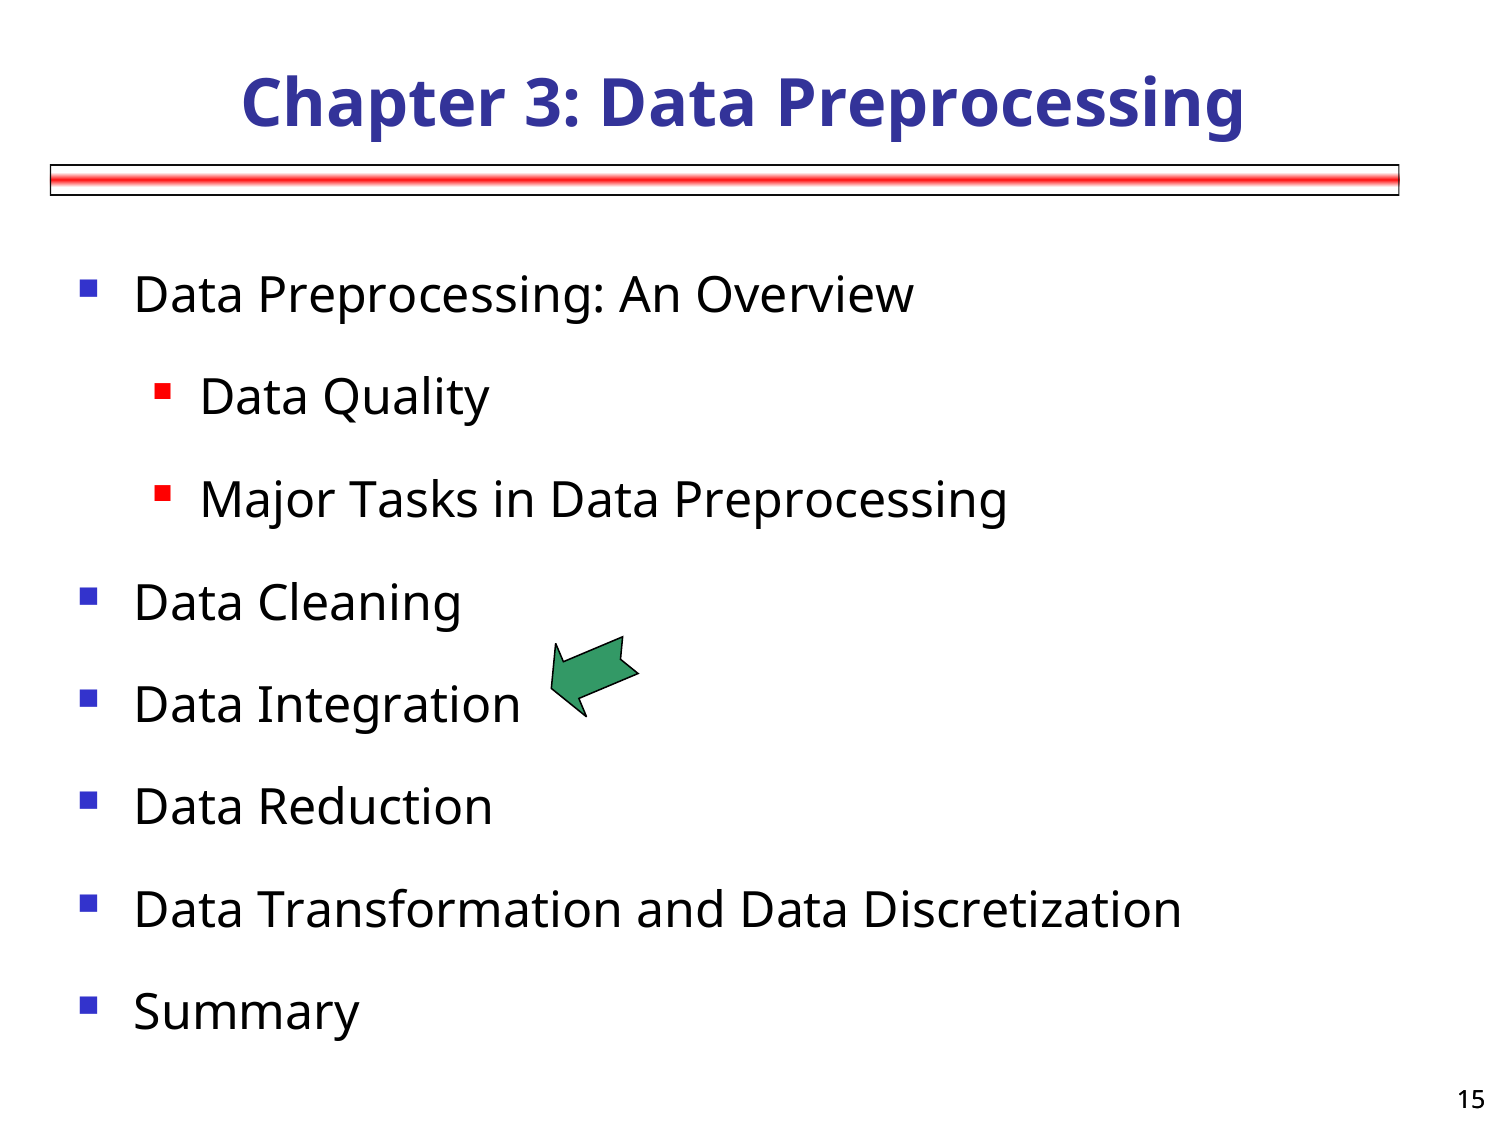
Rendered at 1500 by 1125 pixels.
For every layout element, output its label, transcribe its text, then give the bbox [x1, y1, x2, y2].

text_box <number> [1187, 1062, 1500, 1125]
list Data Preprocessing: An Overview Data Quality Major Tasks in Data Preprocessing Data Cleaning Data Integration Data Reduction Data Transformation and Data Discretization Summary [62, 224, 1413, 1063]
title Chapter 3: Data Preprocessing [24, 49, 1463, 150]
text_box [551, 636, 639, 717]
